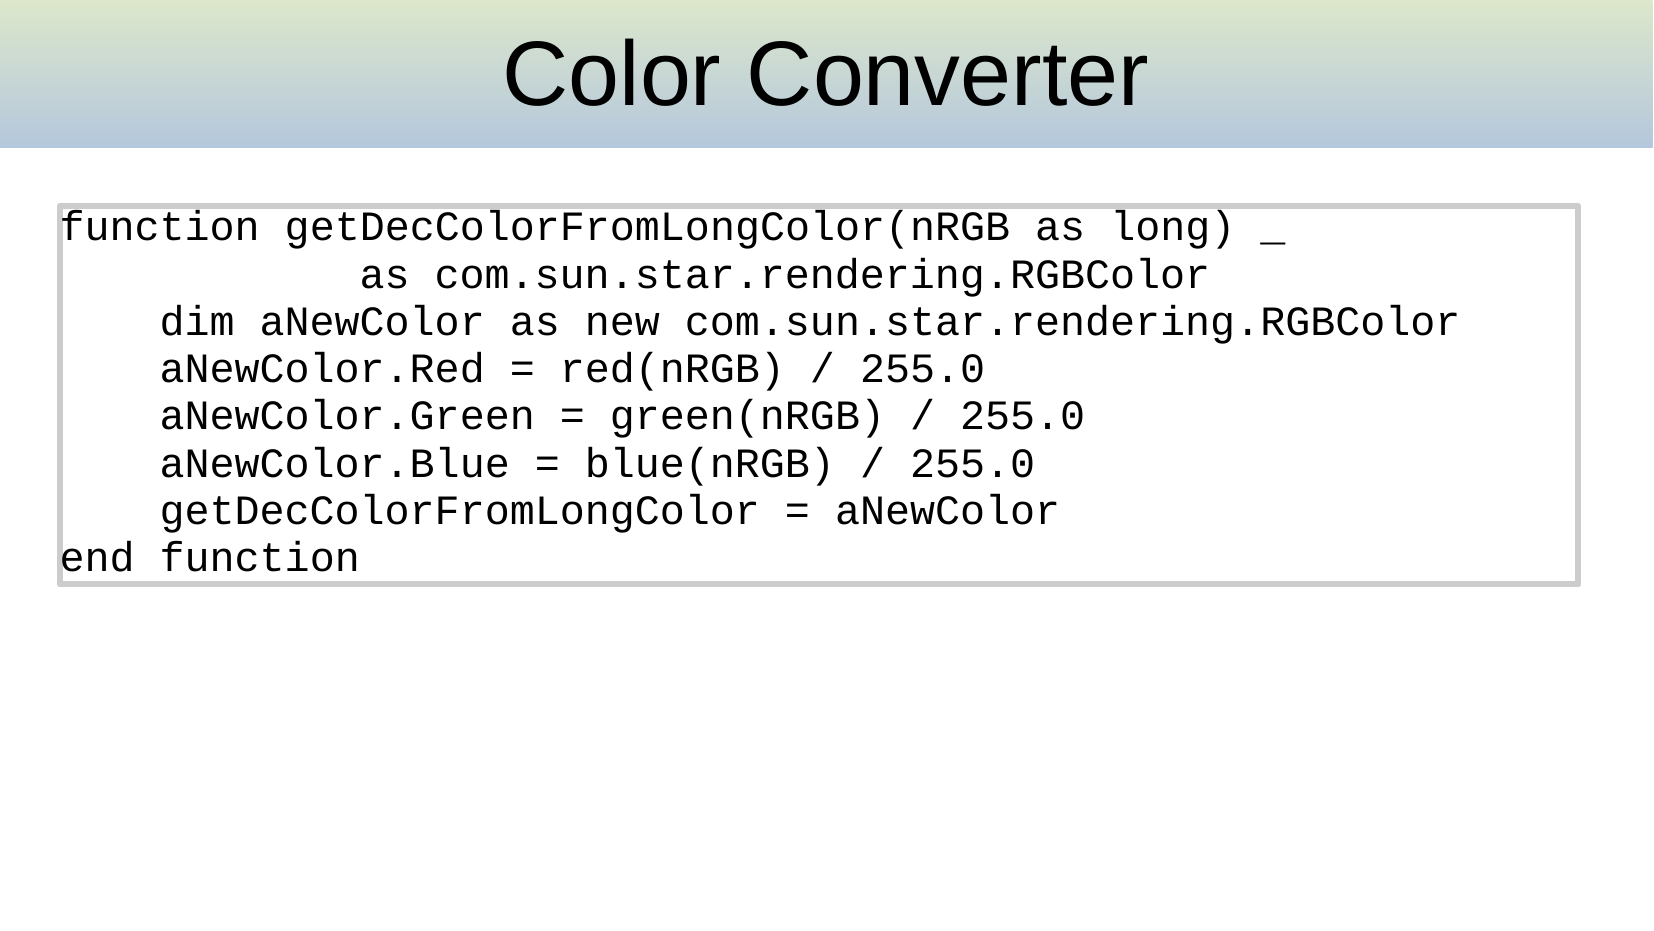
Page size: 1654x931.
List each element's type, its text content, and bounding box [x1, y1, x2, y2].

title Color Converter [0, 0, 1653, 148]
text_box function getDecColorFromLongColor(nRGB as long) _ as com.sun.star.rendering.RGBColor dim aNewColor as new com.sun.star.rendering.RGBColor aNewColor.Red = red(nRGB) / 255.0 aNewColor.Green = green(nRGB) / 255.0 aNewColor.Blue = blue(nRGB) / 255.0 getDecColorFromLongColor = aNewColor end function [59, 206, 1579, 585]
